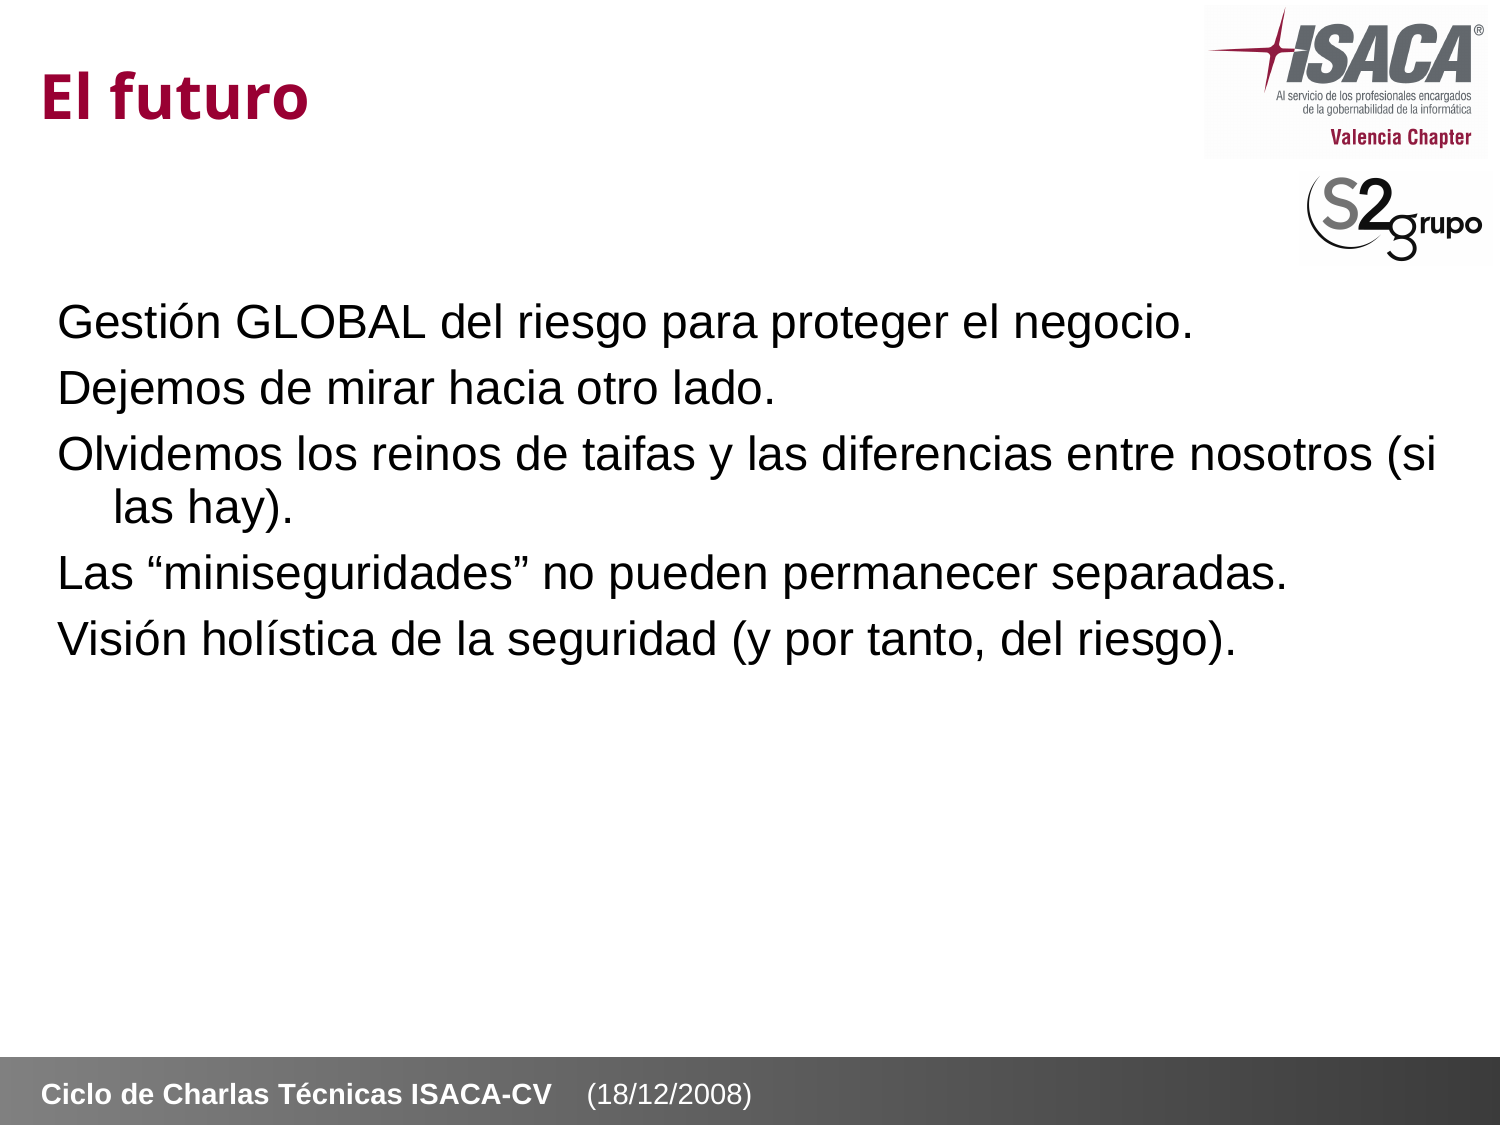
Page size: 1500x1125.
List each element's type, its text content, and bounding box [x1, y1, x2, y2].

picture [1299, 171, 1493, 266]
title El futuro [39, 45, 1199, 233]
list Gestión GLOBAL del riesgo para proteger el negocio. Dejemos de mirar hacia otro lado. Olvidemos los reinos de taifas y las diferencias entre nosotros (si las hay). Las “miniseguridades” no pueden permanecer separadas. Visión holística de la seguridad (y por tanto, del riesgo). [42, 287, 1472, 1026]
picture [1204, 5, 1488, 159]
